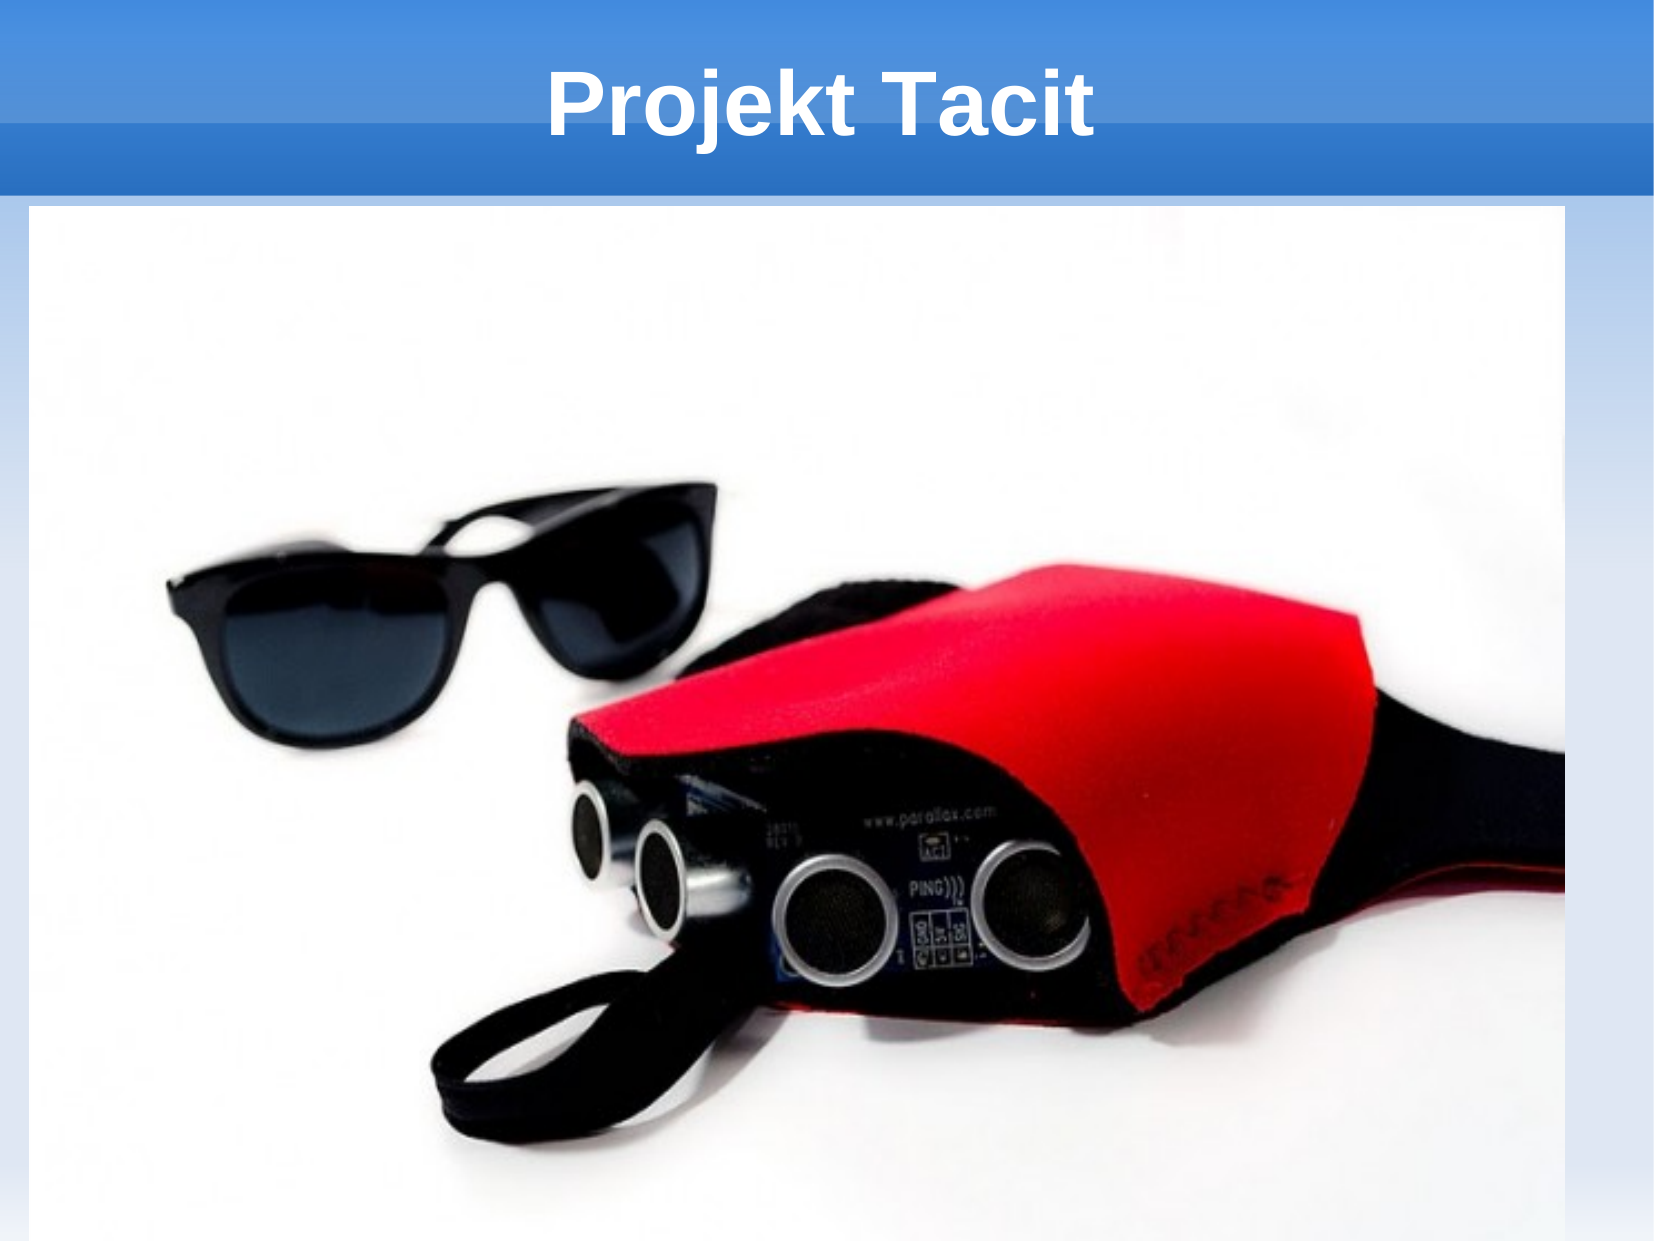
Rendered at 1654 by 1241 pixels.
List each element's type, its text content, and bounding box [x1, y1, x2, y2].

picture [0, 0, 1654, 1241]
title Projekt Tacit [76, 7, 1565, 200]
